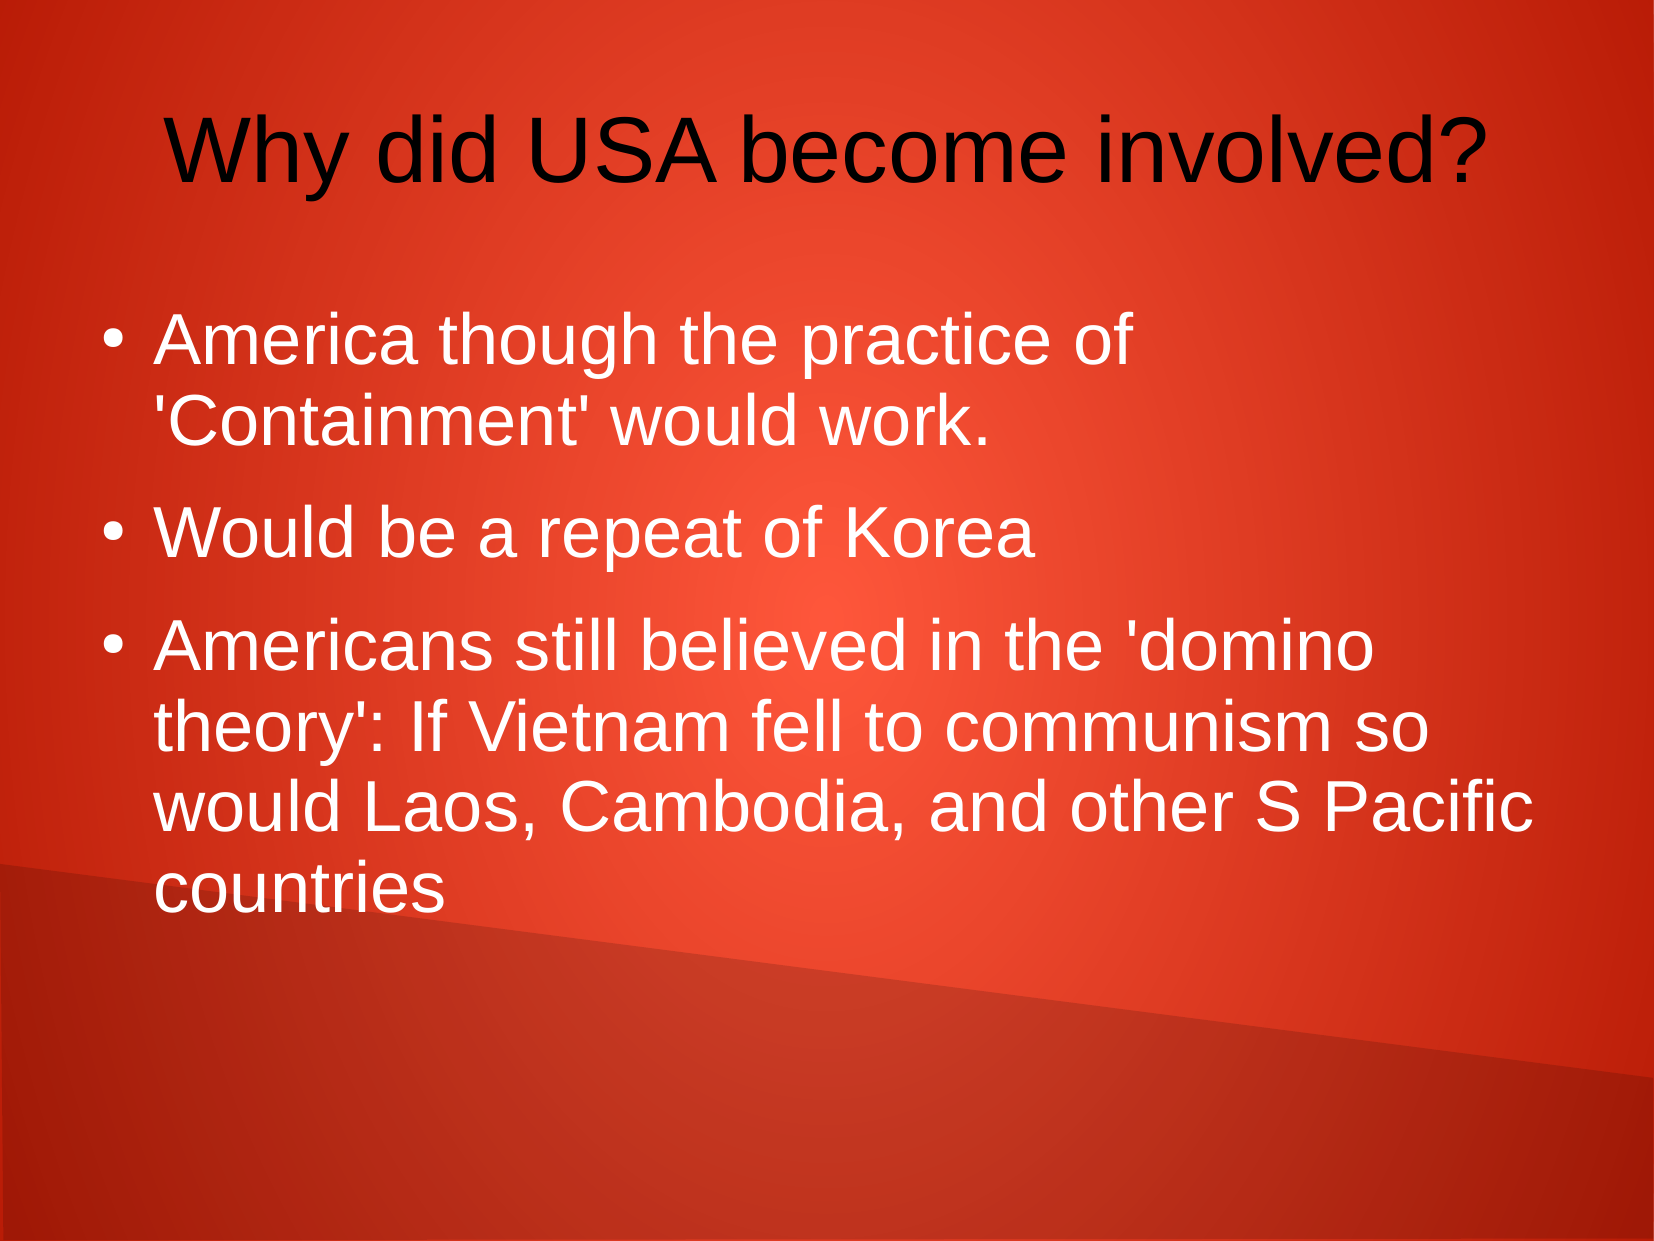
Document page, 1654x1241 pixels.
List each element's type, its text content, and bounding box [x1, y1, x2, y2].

title Why did USA become involved? [82, 47, 1571, 252]
list America though the practice of 'Containment' would work. Would be a repeat of Korea Americans still believed in the 'domino theory': If Vietnam fell to communism so would Laos, Cambodia, and other S Pacific countries [82, 299, 1571, 1019]
